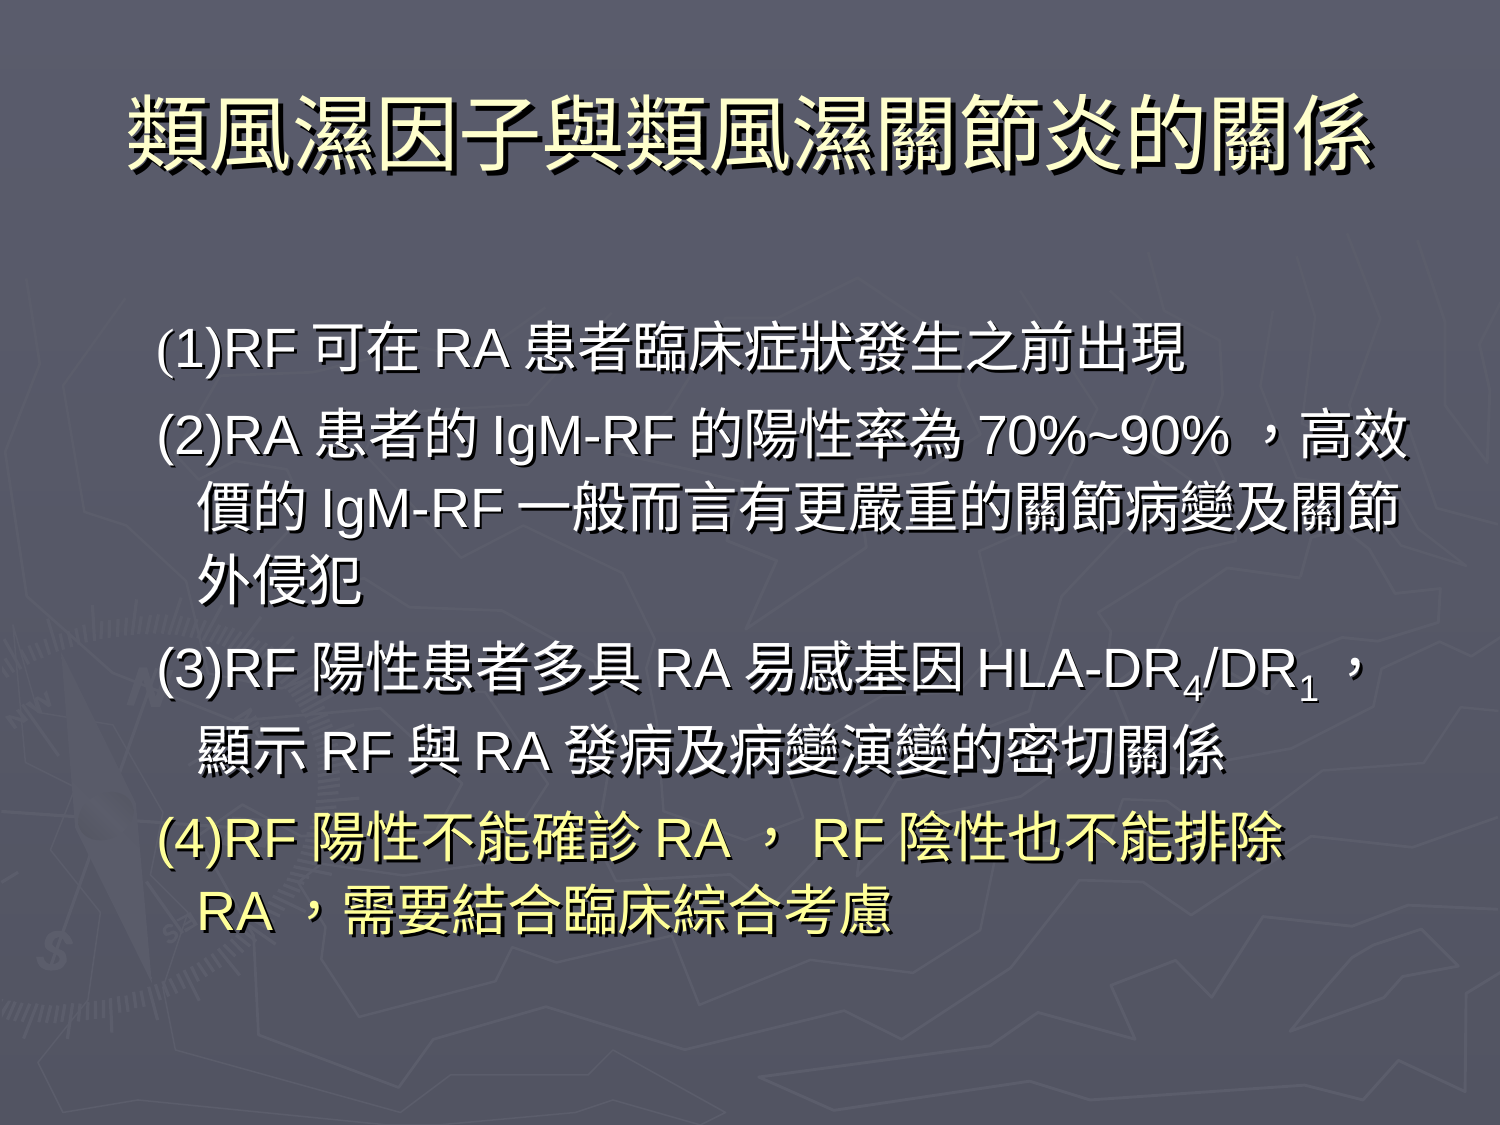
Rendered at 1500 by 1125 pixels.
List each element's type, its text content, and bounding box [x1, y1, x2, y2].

list (1)RF可在RA患者臨床症狀發生之前出現 (2)RA患者的IgM-RF的陽性率為70%~90%，高效價的IgM-RF一般而言有更嚴重的關節病變及關節外侵犯 (3)RF陽性患者多具RA易感基因HLA-DR4/DR1，顯示RF與RA發病及病變演變的密切關係 (4)RF陽性不能確診RA，RF陰性也不能排除RA，需要結合臨床綜合考慮 [100, 298, 1449, 958]
title 類風濕因子與類風濕關節炎的關係 [49, 37, 1451, 225]
